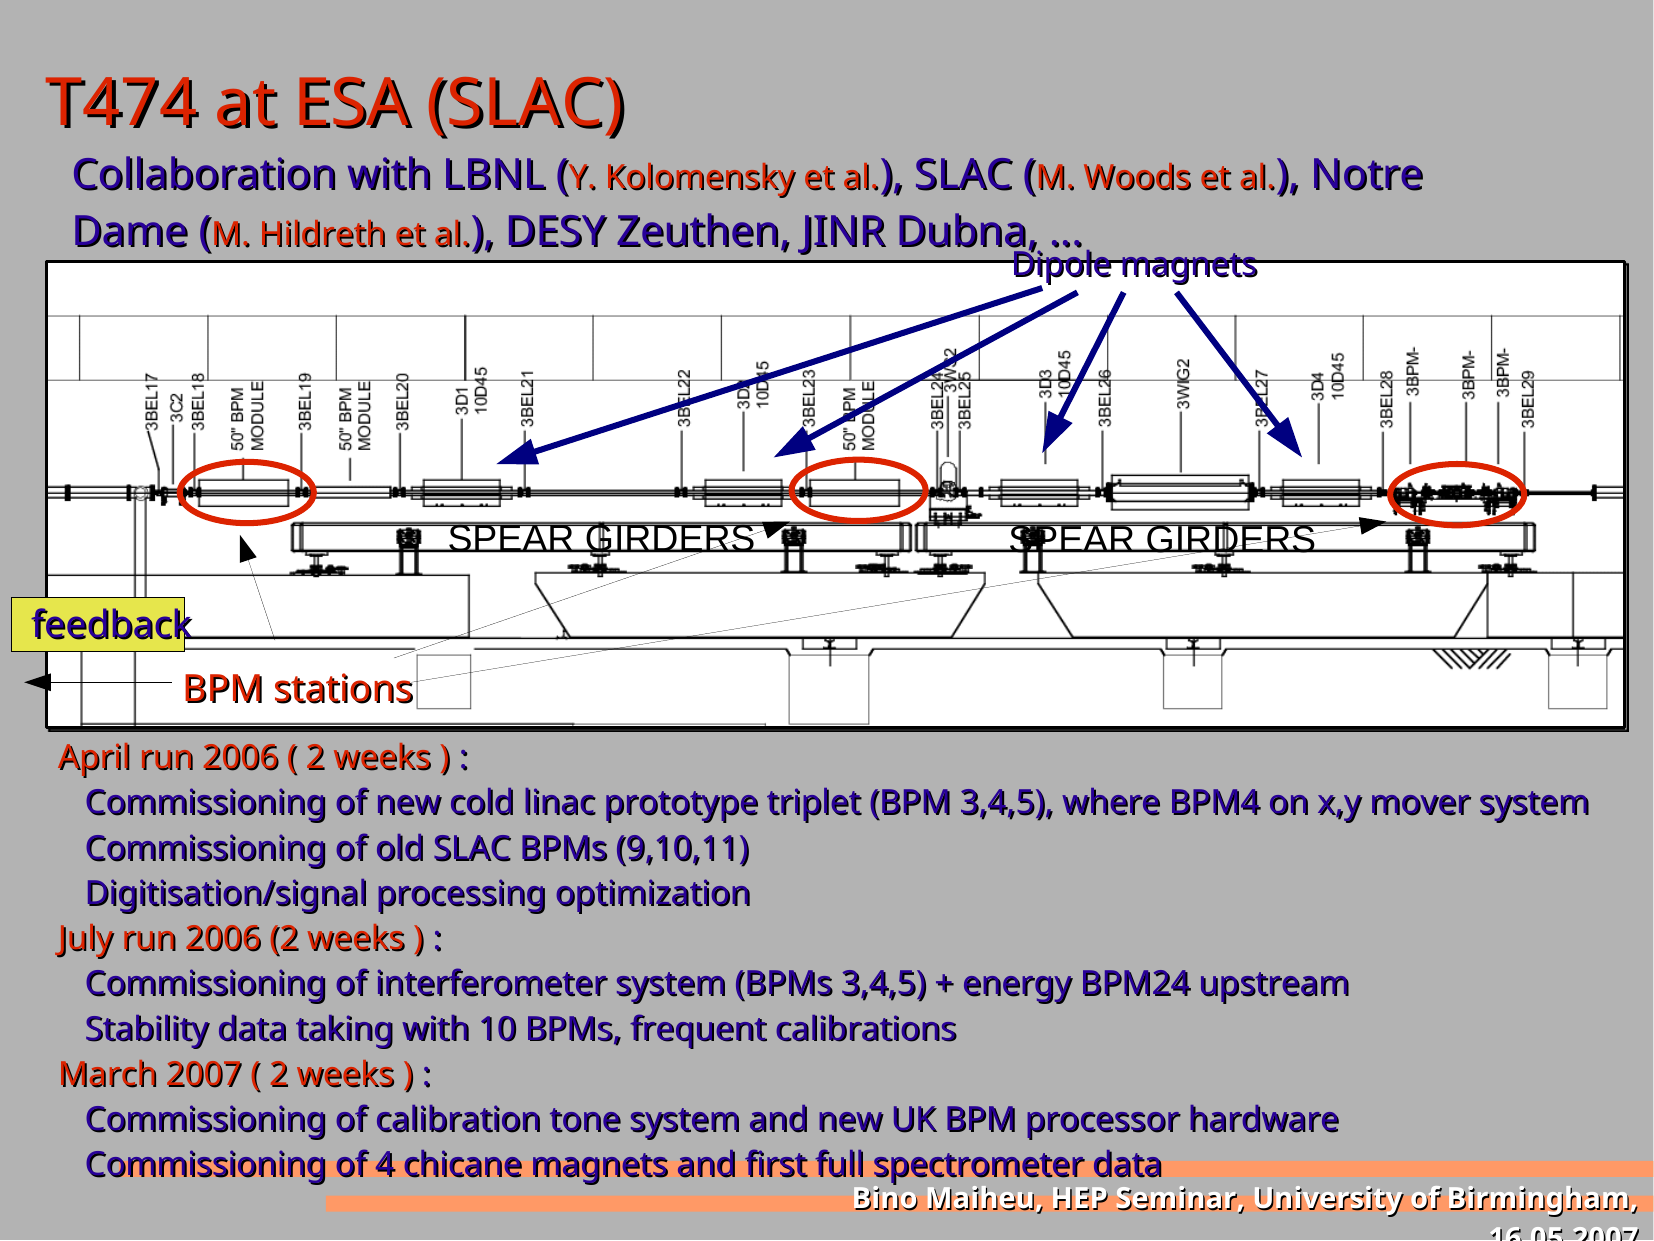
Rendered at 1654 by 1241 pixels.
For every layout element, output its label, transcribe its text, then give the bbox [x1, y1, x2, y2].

text_box T474 at ESA (SLAC) [31, 46, 1625, 142]
picture [47, 262, 1623, 726]
text_box BPM stations [167, 653, 404, 714]
text_box SPEAR GIRDERS [993, 511, 1333, 575]
text_box SPEAR GIRDERS [432, 509, 772, 574]
text_box Collaboration with LBNL (Y. Kolomensky et al.), SLAC (M. Woods et al.), Notre Dame (M. Hildreth et al.), DESY Zeuthen, JINR Dubna, ... [56, 136, 1538, 252]
text_box Dipole magnets [996, 232, 1255, 288]
text_box [11, 597, 185, 652]
text_box feedback [16, 590, 192, 651]
text_box Bino Maiheu, HEP Seminar, University of Birmingham, 16.05.2007 [684, 1170, 1654, 1221]
text_box April run 2006 ( 2 weeks ) : Commissioning of new cold linac prototype triplet (BPM 3,4,5), where BPM4 on x,y mover system Commissioning of old SLAC BPMs (9,10,11) Digitisation/signal processing optimization July run 2006 (2 weeks ) : Commissioning of interferometer system (BPMs 3,4,5) + energy BPM24 upstream Stability data taking with 10 BPMs, frequent calibrations March 2007 ( 2 weeks ) : Commissioning of calibration tone system and new UK BPM processor hardware Commissioning of 4 chicane magnets and first full spectrometer data [34, 725, 1565, 1141]
